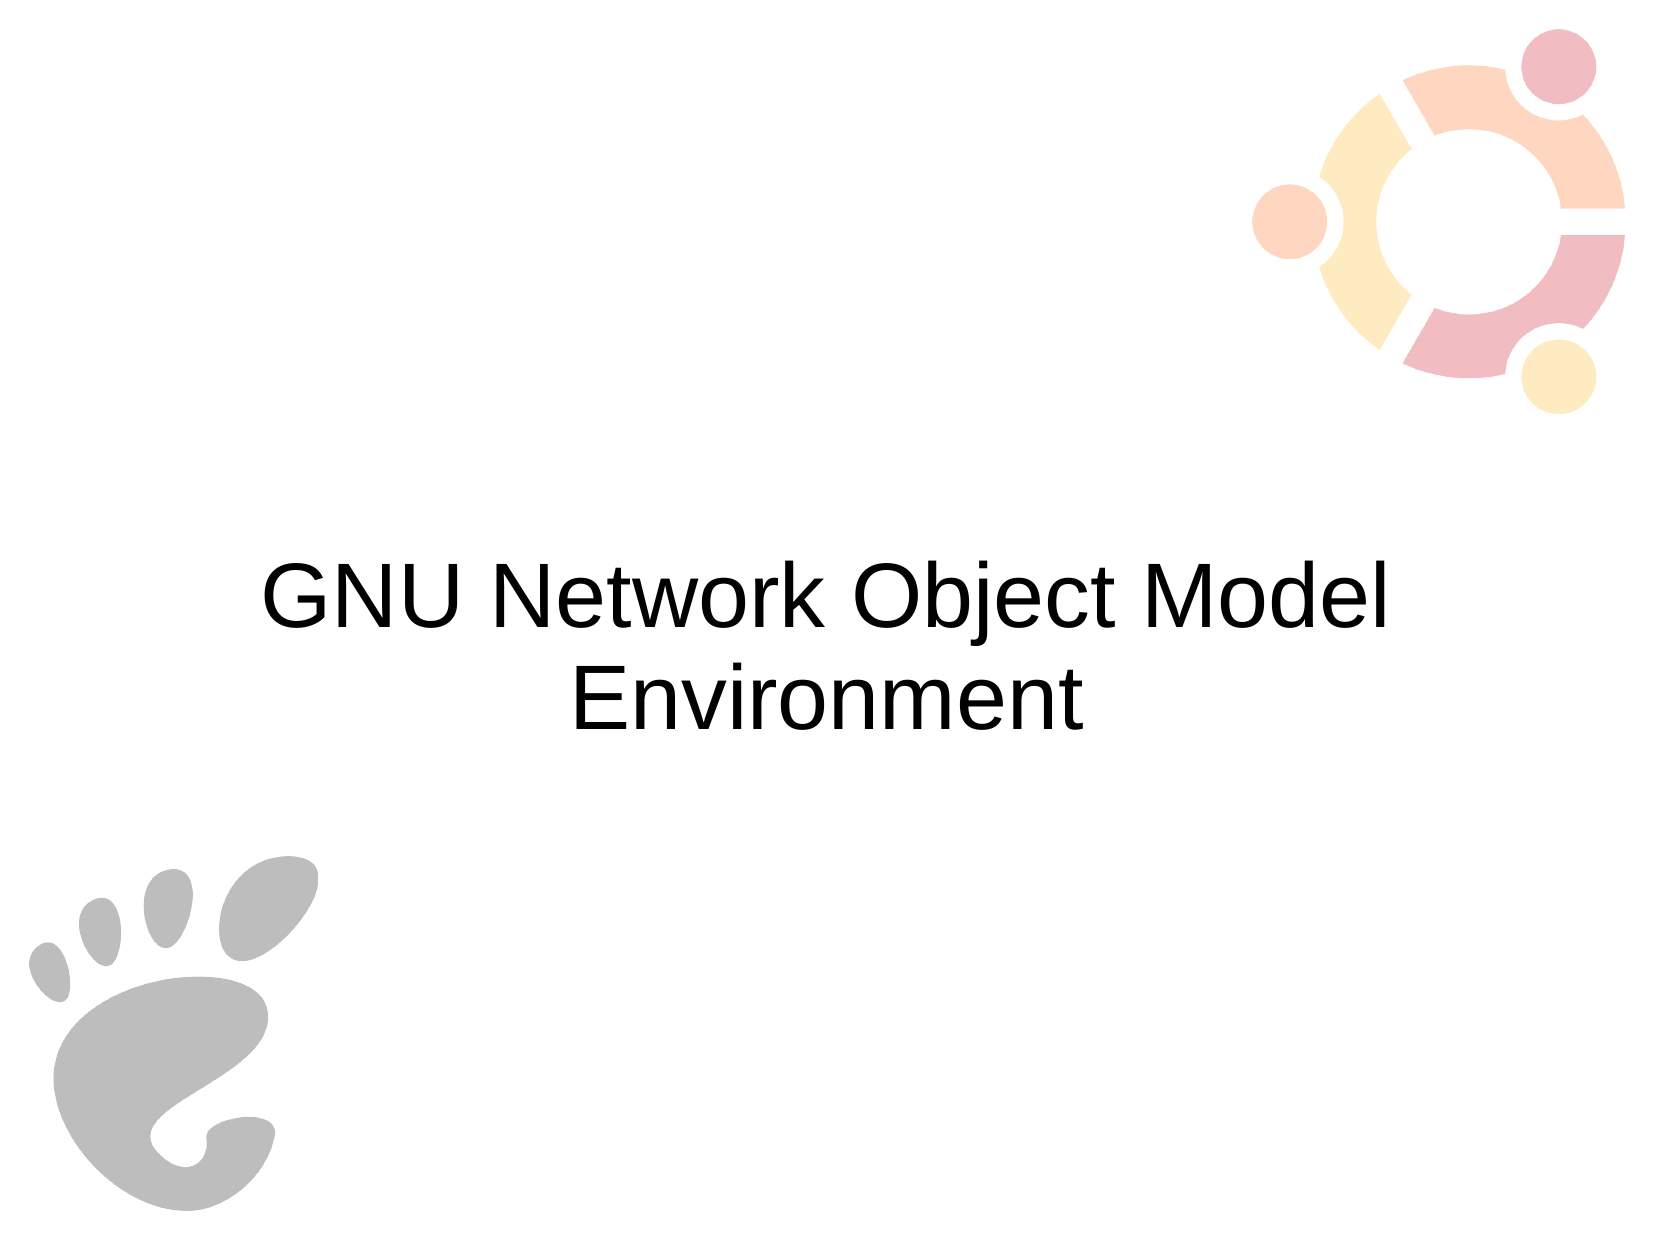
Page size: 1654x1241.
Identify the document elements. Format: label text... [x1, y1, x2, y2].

subtitle GNU Network Object Model Environment [82, 290, 1571, 1004]
